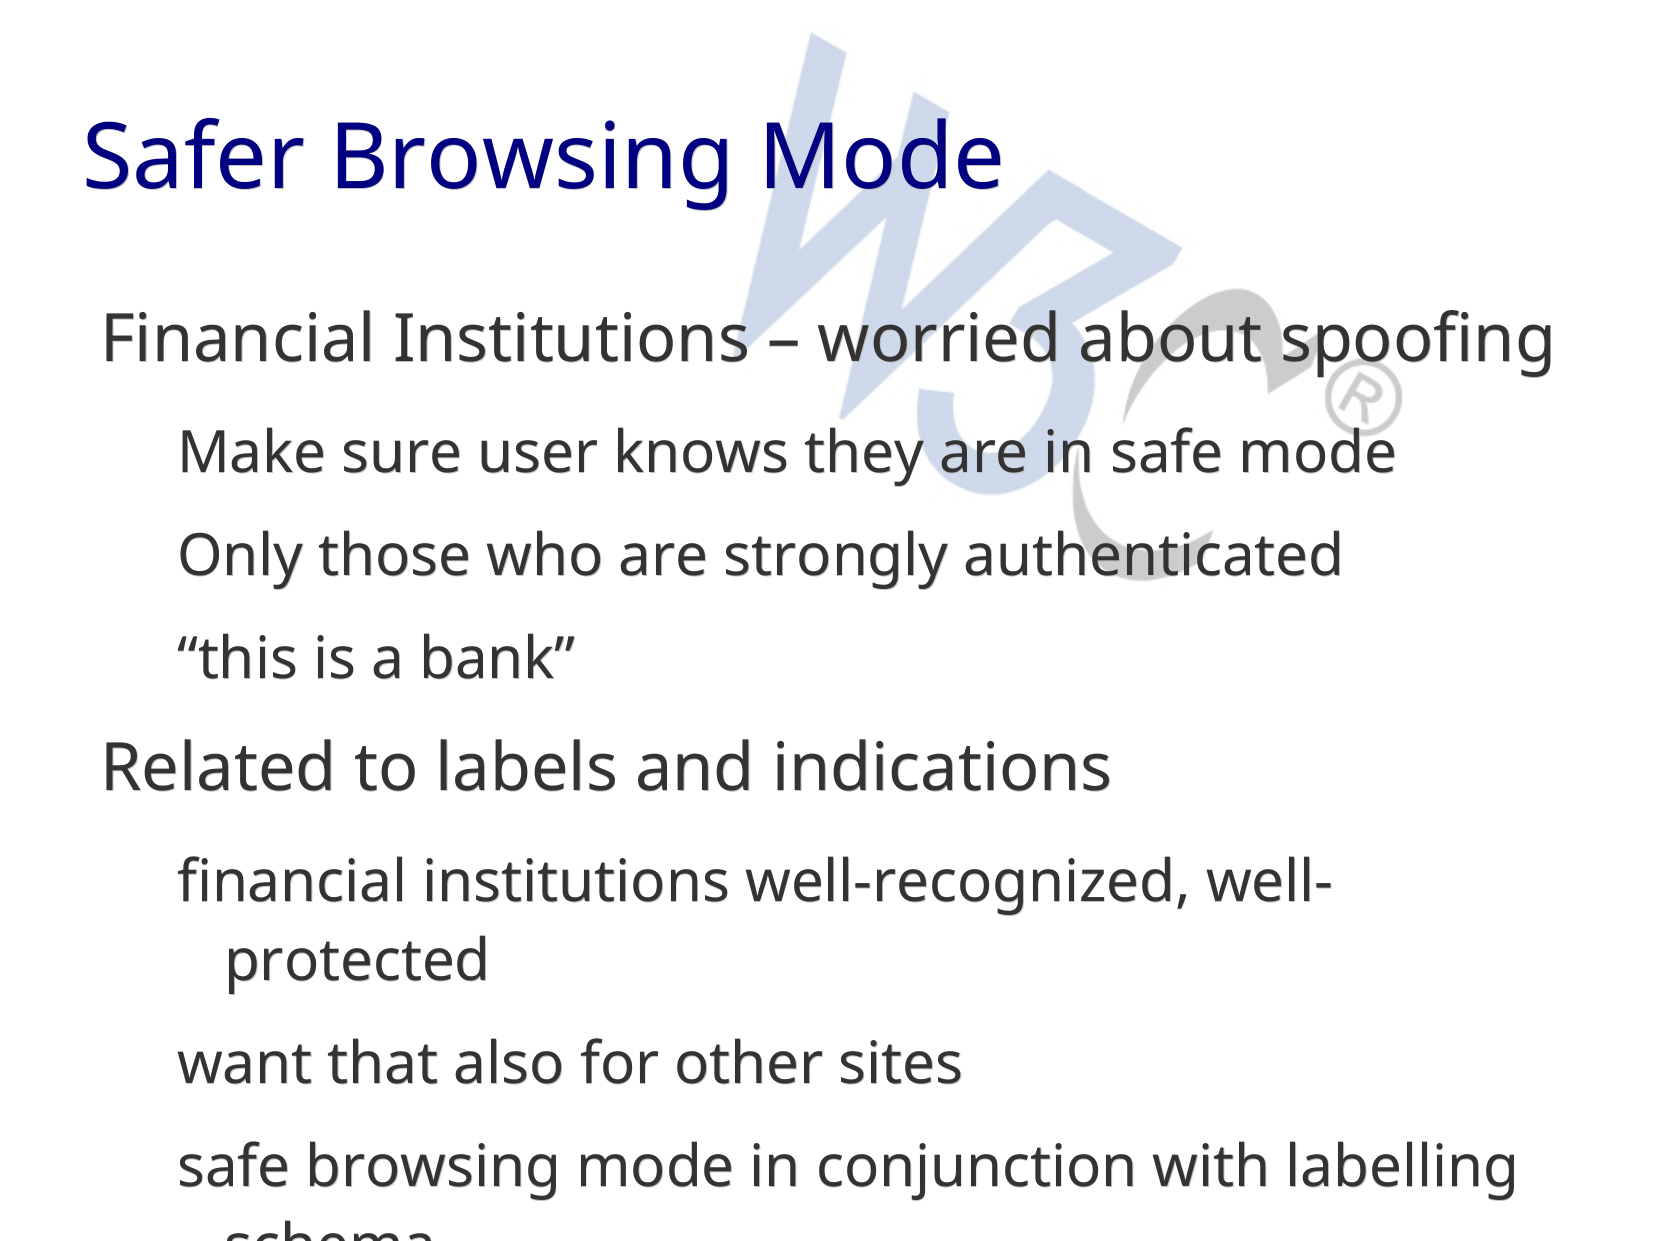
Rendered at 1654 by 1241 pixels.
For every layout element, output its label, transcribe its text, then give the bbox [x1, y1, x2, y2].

list Financial Institutions – worried about spoofing Make sure user knows they are in safe mode Only those who are strongly authenticated “this is a bank” Related to labels and indications financial institutions well-recognized, well-protected want that also for other sites safe browsing mode in conjunction with labelling schema [82, 290, 1571, 1165]
picture [403, 0, 1654, 605]
title Safer Browsing Mode [82, 49, 1536, 257]
